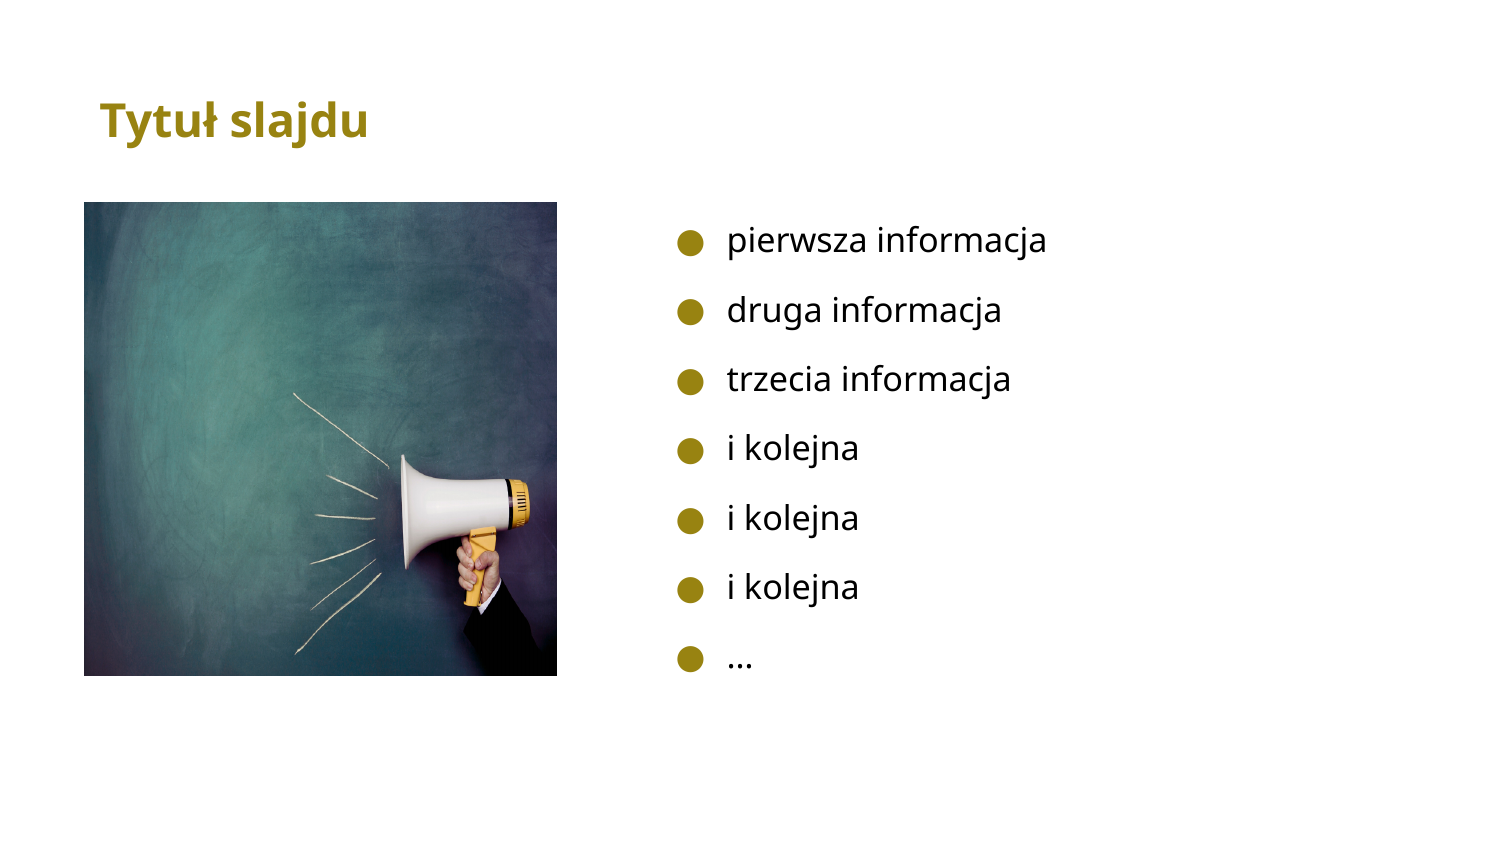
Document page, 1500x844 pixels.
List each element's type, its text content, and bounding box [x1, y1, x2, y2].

title Tytuł slajdu [84, 72, 821, 167]
picture [84, 202, 557, 676]
list pierwsza informacja druga informacja trzecia informacja i kolejna i kolejna i kolejna … [643, 178, 1415, 700]
